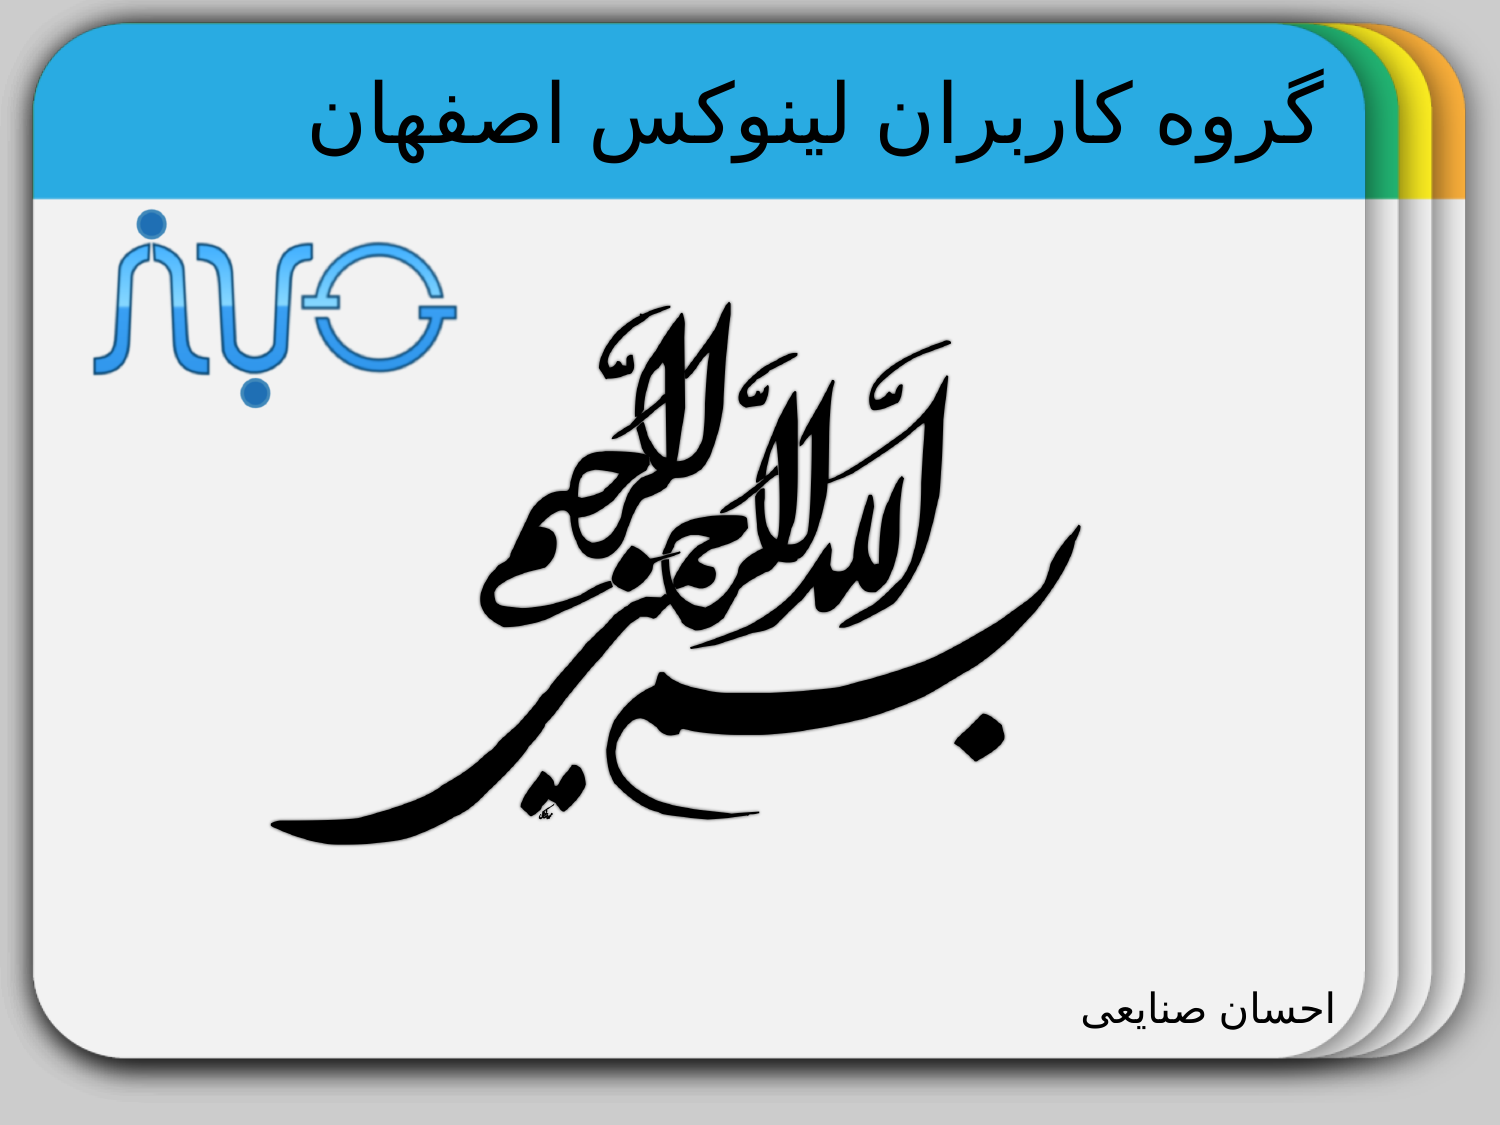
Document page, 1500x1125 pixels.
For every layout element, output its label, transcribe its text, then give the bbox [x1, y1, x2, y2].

text_box احسان صنایعی [1065, 974, 1302, 1039]
text_box گروه کاربران لینوکس اصفهان [291, 53, 1161, 168]
picture [0, 0, 1500, 1125]
